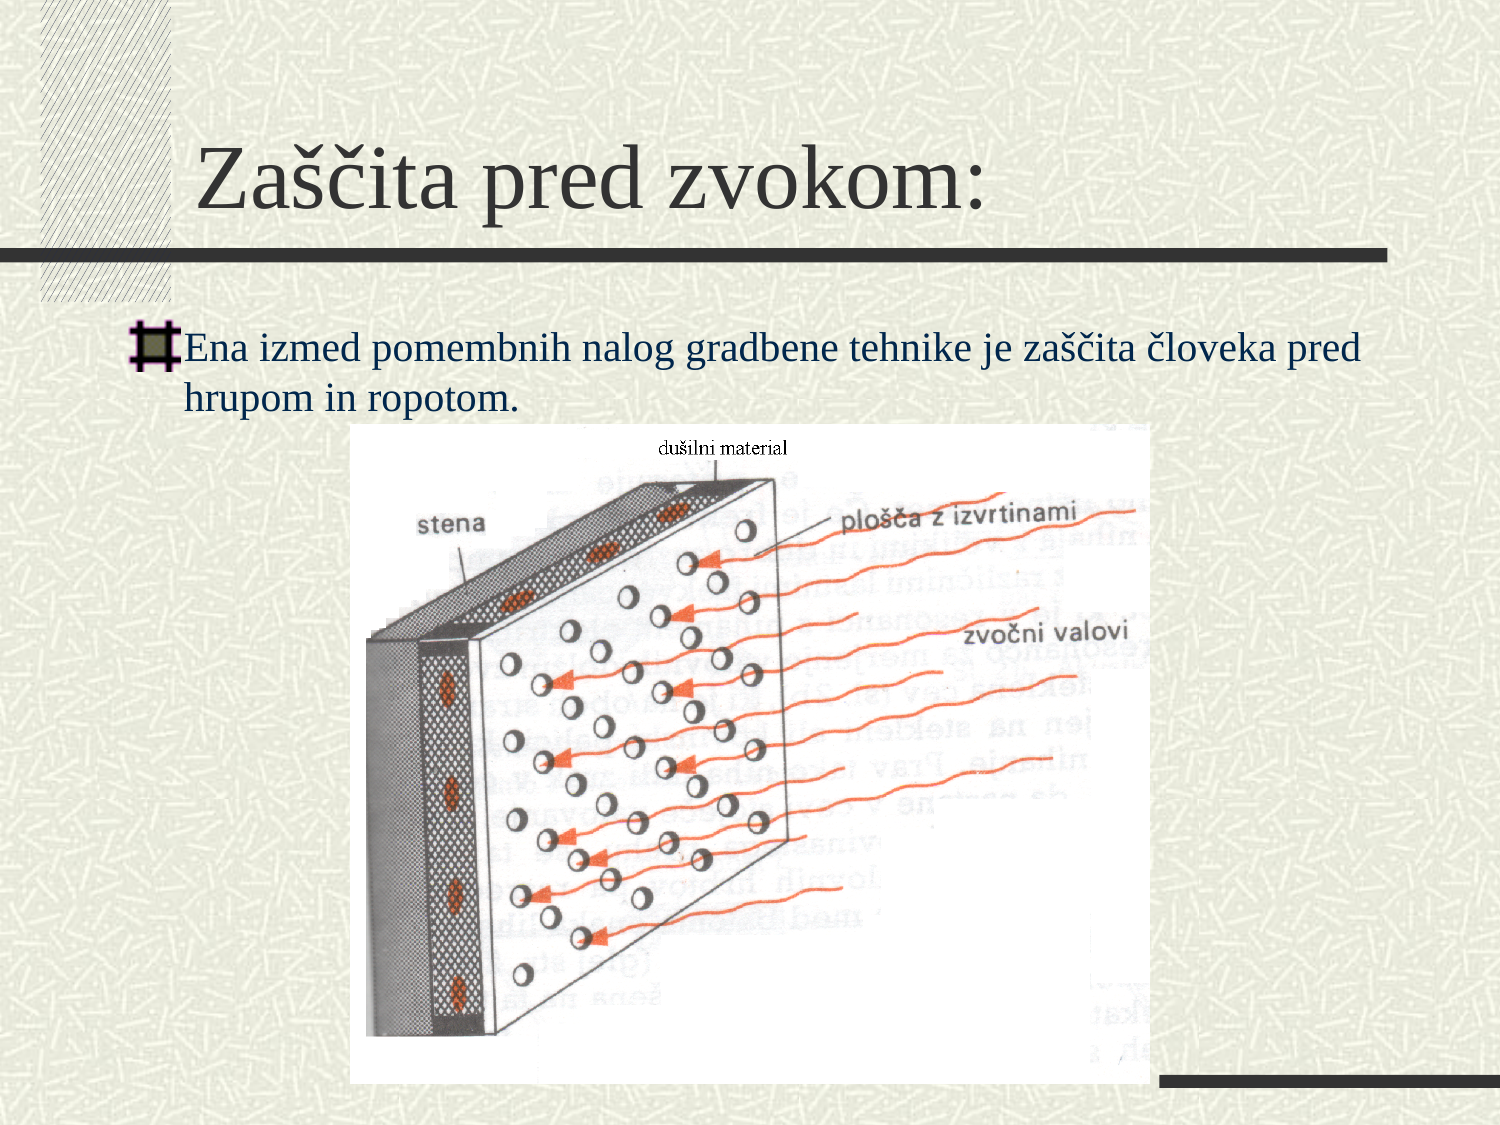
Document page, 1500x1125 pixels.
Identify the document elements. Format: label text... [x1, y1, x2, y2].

list Ena izmed pomembnih nalog gradbene tehnike je zaščita človeka pred hrupom in ropotom. [112, 312, 1388, 1000]
picture [0, 0, 1500, 1125]
title Zaščita pred zvokom: [179, 46, 1455, 235]
